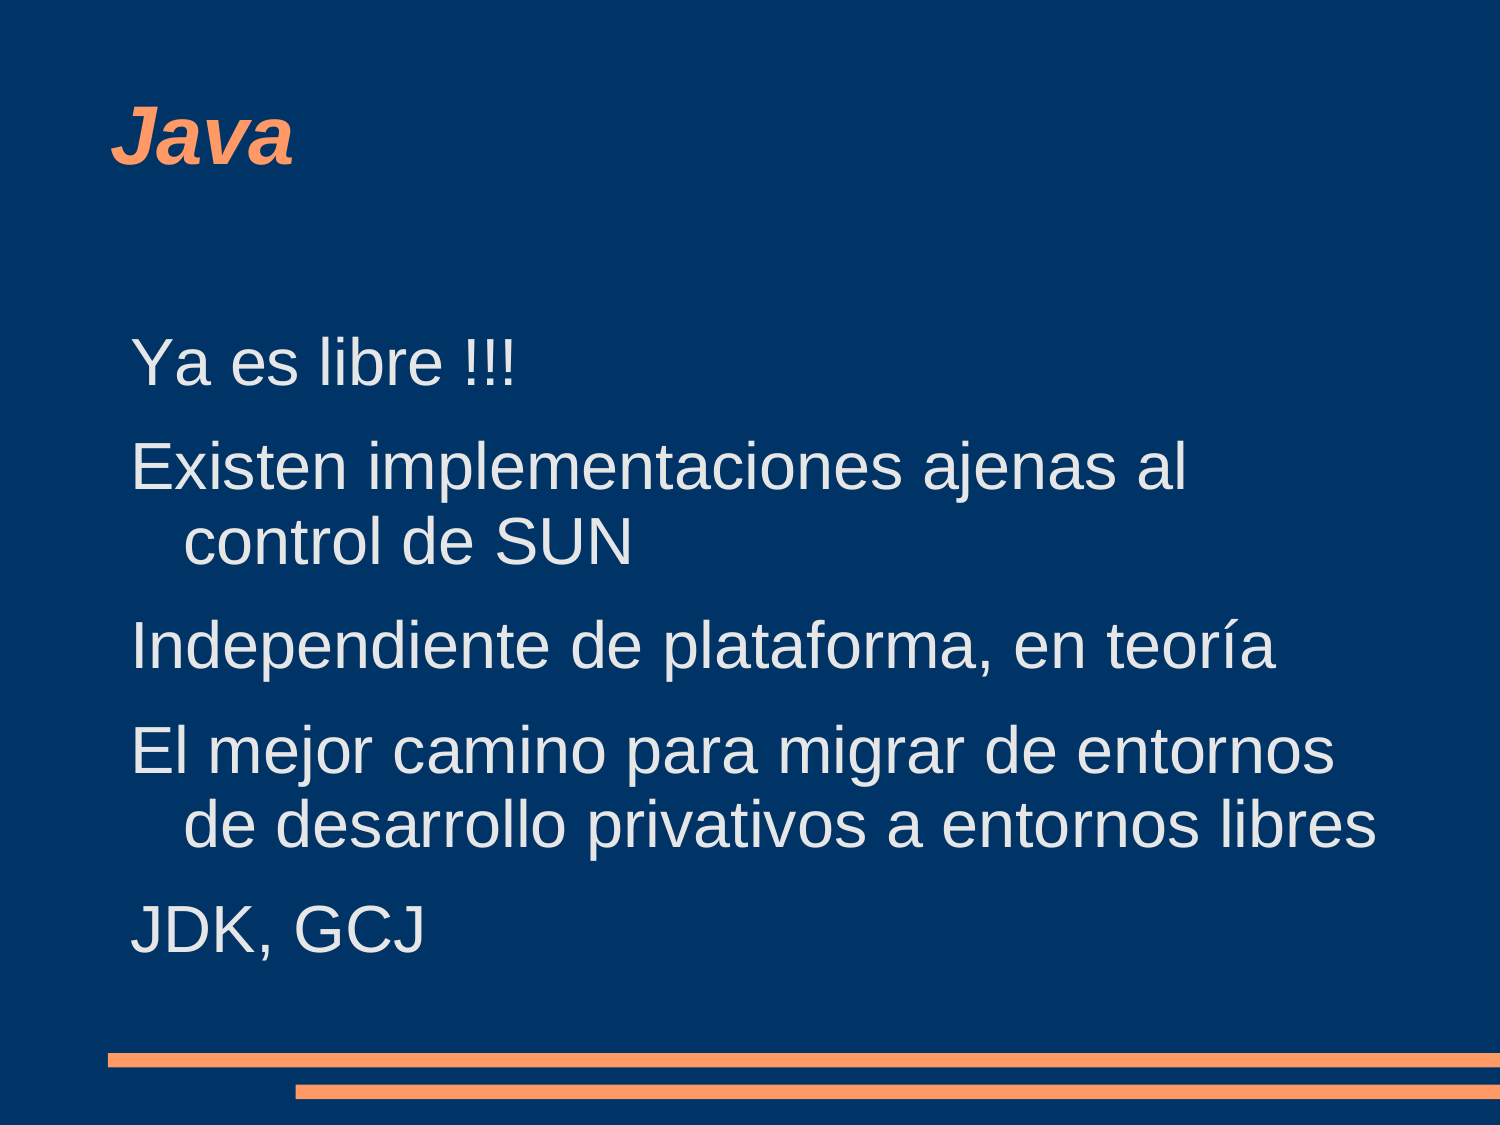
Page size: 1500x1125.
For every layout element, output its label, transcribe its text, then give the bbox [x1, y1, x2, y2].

title Java [110, 41, 1392, 230]
list Ya es libre !!! Existen implementaciones ajenas al control de SUN Independiente de plataforma, en teoría El mejor camino para migrar de entornos de desarrollo privativos a entornos libres JDK, GCJ [112, 324, 1388, 1006]
